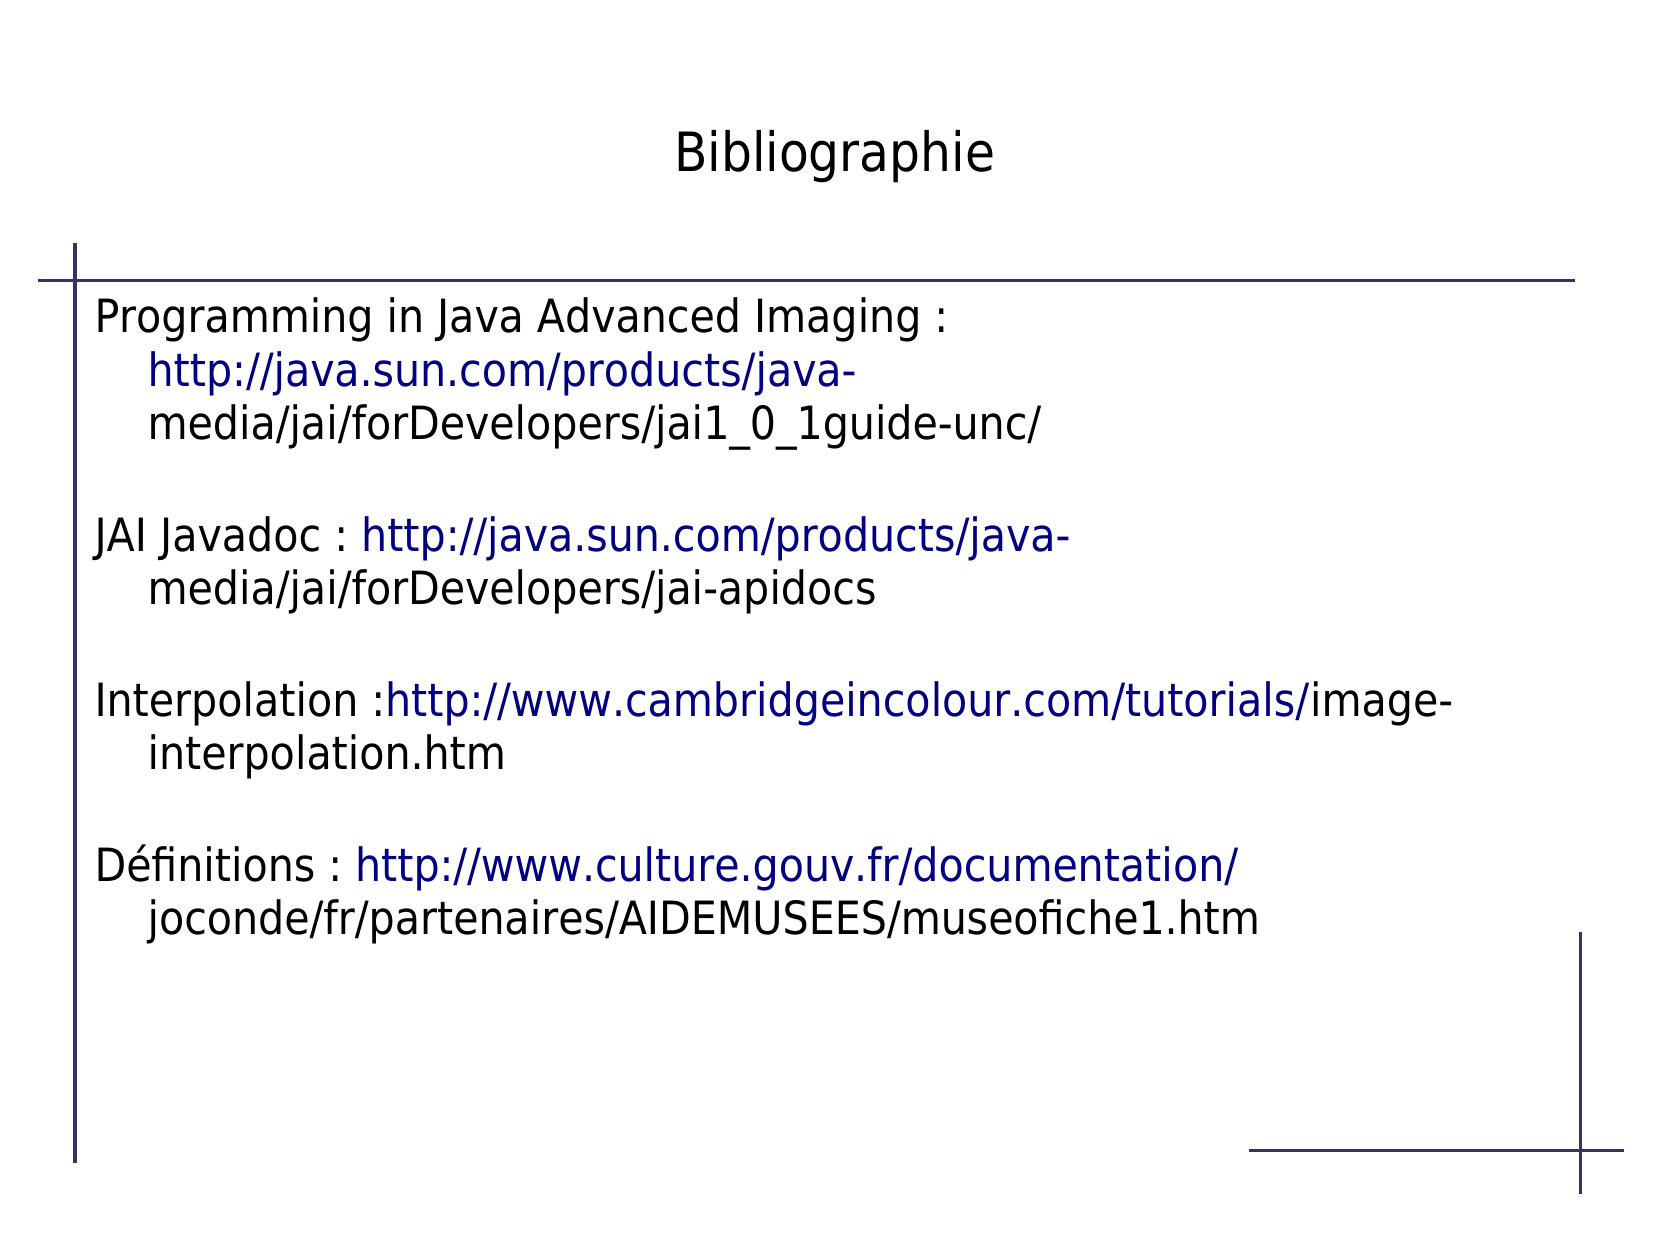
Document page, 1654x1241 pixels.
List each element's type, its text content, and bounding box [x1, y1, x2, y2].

list Programming in Java Advanced Imaging : http://java.sun.com/products/java- media/jai/forDevelopers/jai1_0_1guide-unc/ JAI Javadoc : http://java.sun.com/products/java- media/jai/forDevelopers/jai-apidocs Interpolation :http://www.cambridgeincolour.com/tutorials/image-interpolation.htm Définitions : http://www.culture.gouv.fr/documentation/ joconde/fr/partenaires/AIDEMUSEES/museofiche1.htm [76, 290, 1565, 1109]
title Bibliographie [112, 49, 1558, 257]
